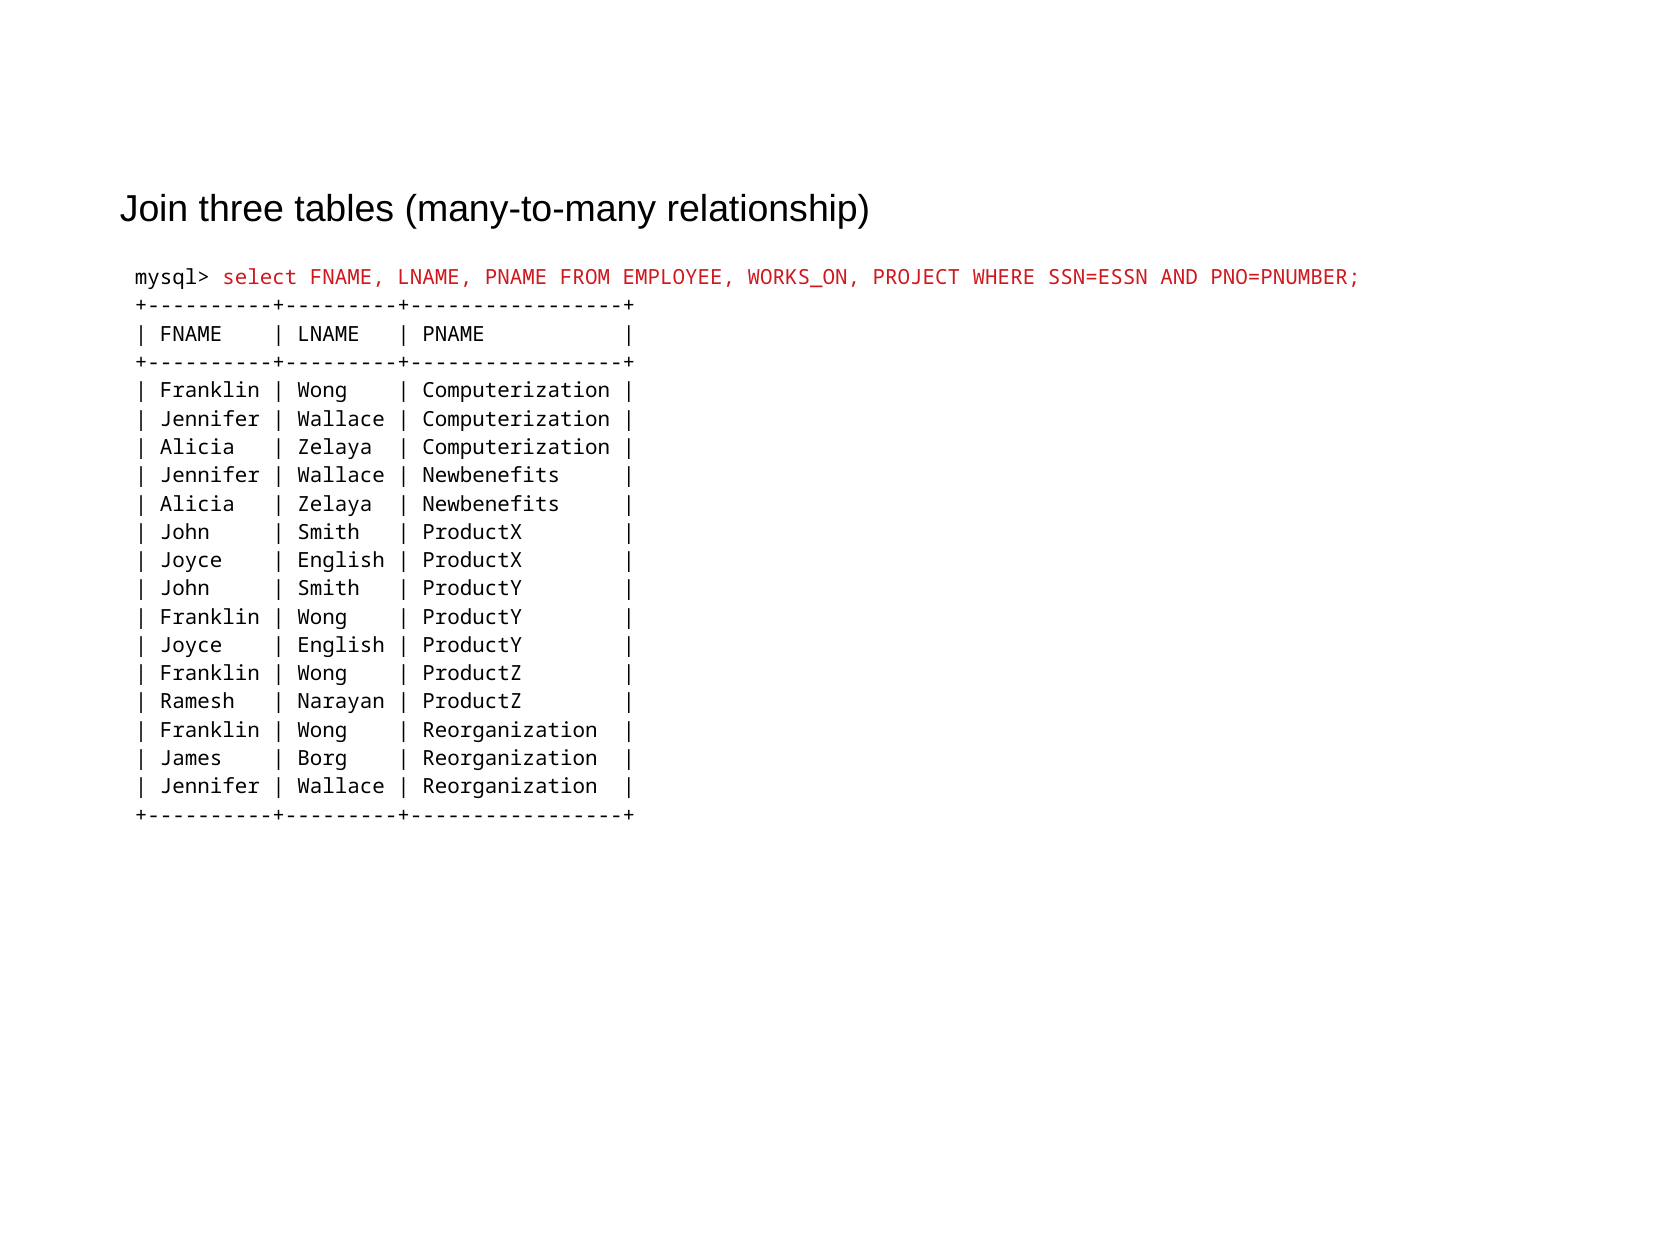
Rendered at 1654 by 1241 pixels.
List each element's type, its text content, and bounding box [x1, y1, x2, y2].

text_box mysql> select FNAME, LNAME, PNAME FROM EMPLOYEE, WORKS_ON, PROJECT WHERE SSN=ESSN AND PNO=PNUMBER; +----------+---------+-----------------+ | FNAME | LNAME | PNAME | +----------+---------+-----------------+ | Franklin | Wong | Computerization | | Jennifer | Wallace | Computerization | | Alicia | Zelaya | Computerization | | Jennifer | Wallace | Newbenefits | | Alicia | Zelaya | Newbenefits | | John | Smith | ProductX | | Joyce | English | ProductX | | John | Smith | ProductY | | Franklin | Wong | ProductY | | Joyce | English | ProductY | | Franklin | Wong | ProductZ | | Ramesh | Narayan | ProductZ | | Franklin | Wong | Reorganization | | James | Borg | Reorganization | | Jennifer | Wallace | Reorganization | +----------+---------+-----------------+ [120, 255, 1440, 757]
text_box Join three tables (many-to-many relationship) [105, 180, 886, 237]
